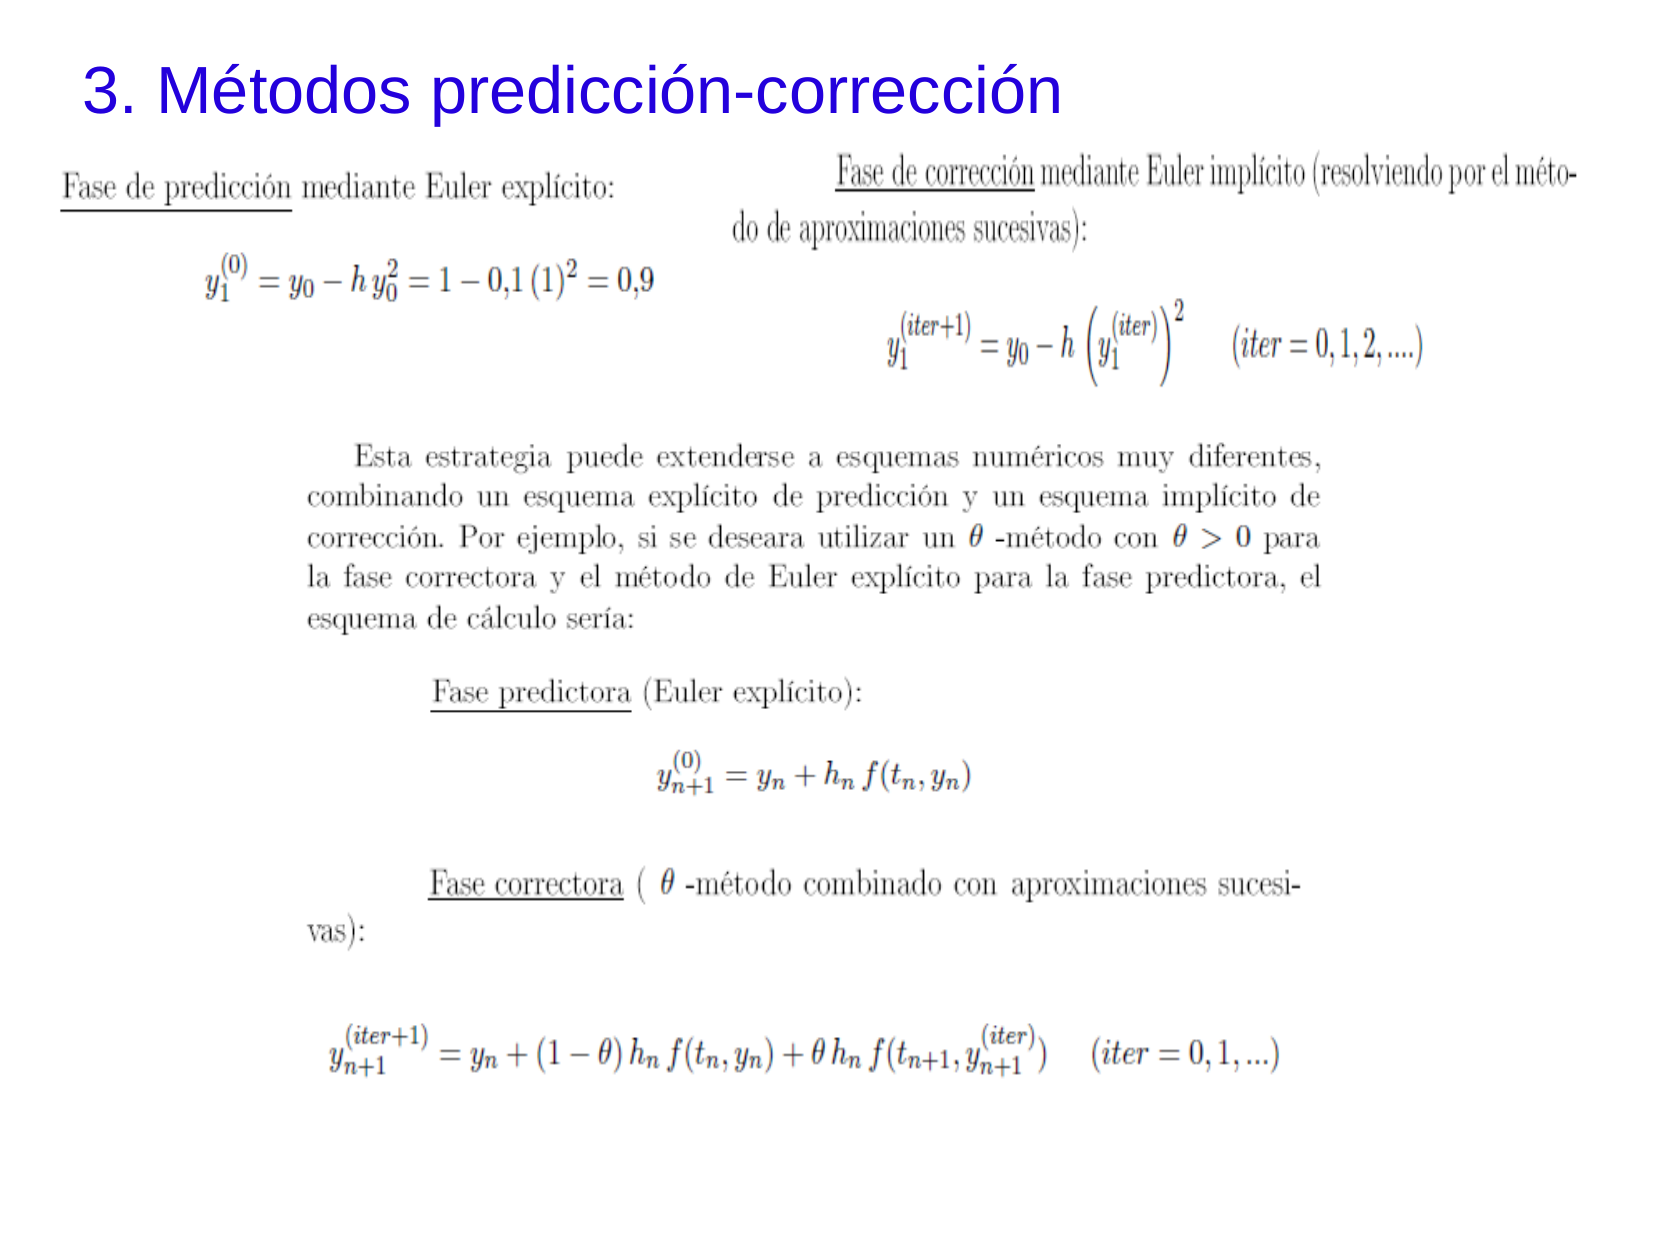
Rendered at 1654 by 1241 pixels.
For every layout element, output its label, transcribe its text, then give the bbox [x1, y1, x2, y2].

picture [271, 425, 1382, 815]
list 3. Métodos predicción-corrección [82, 47, 1571, 130]
picture [35, 141, 1607, 414]
picture [273, 838, 1382, 1103]
